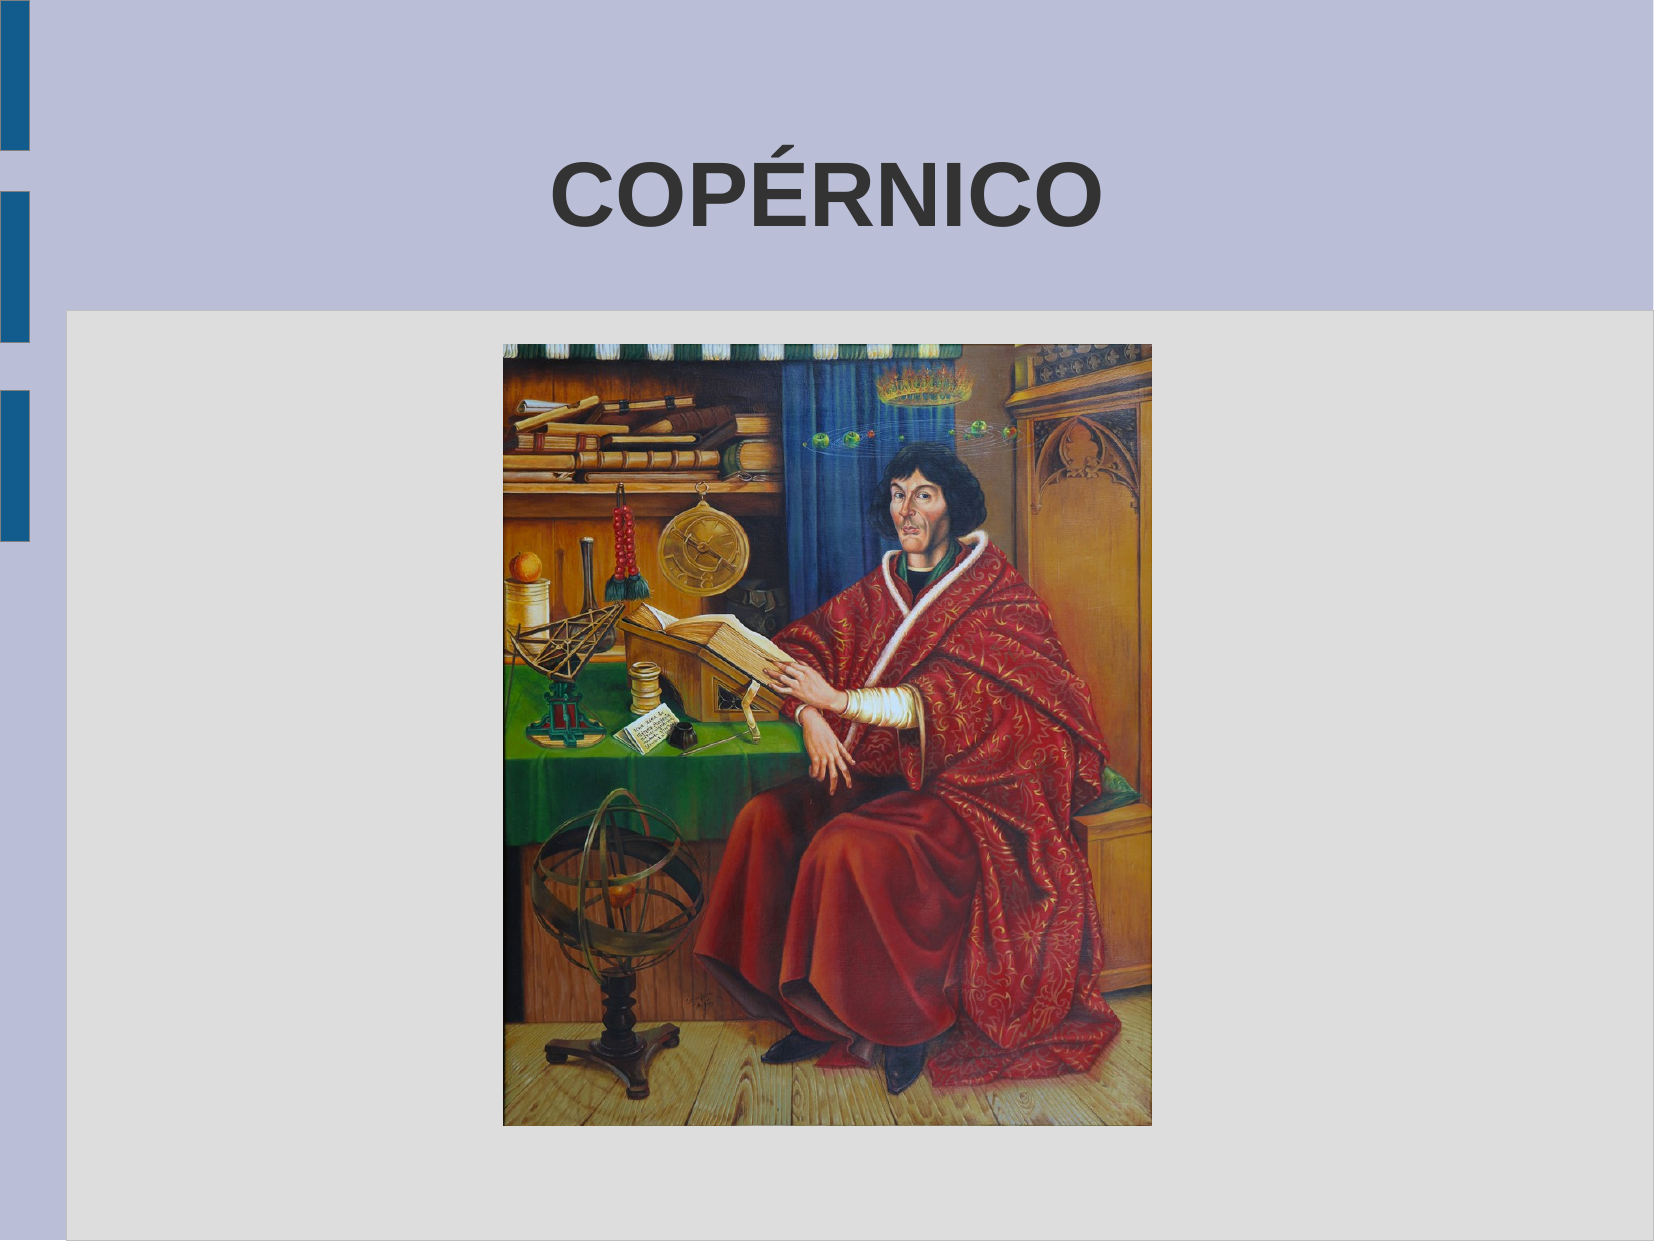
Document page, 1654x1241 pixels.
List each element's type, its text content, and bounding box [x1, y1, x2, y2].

title COPÉRNICO [121, 91, 1534, 299]
picture [503, 344, 1152, 1126]
